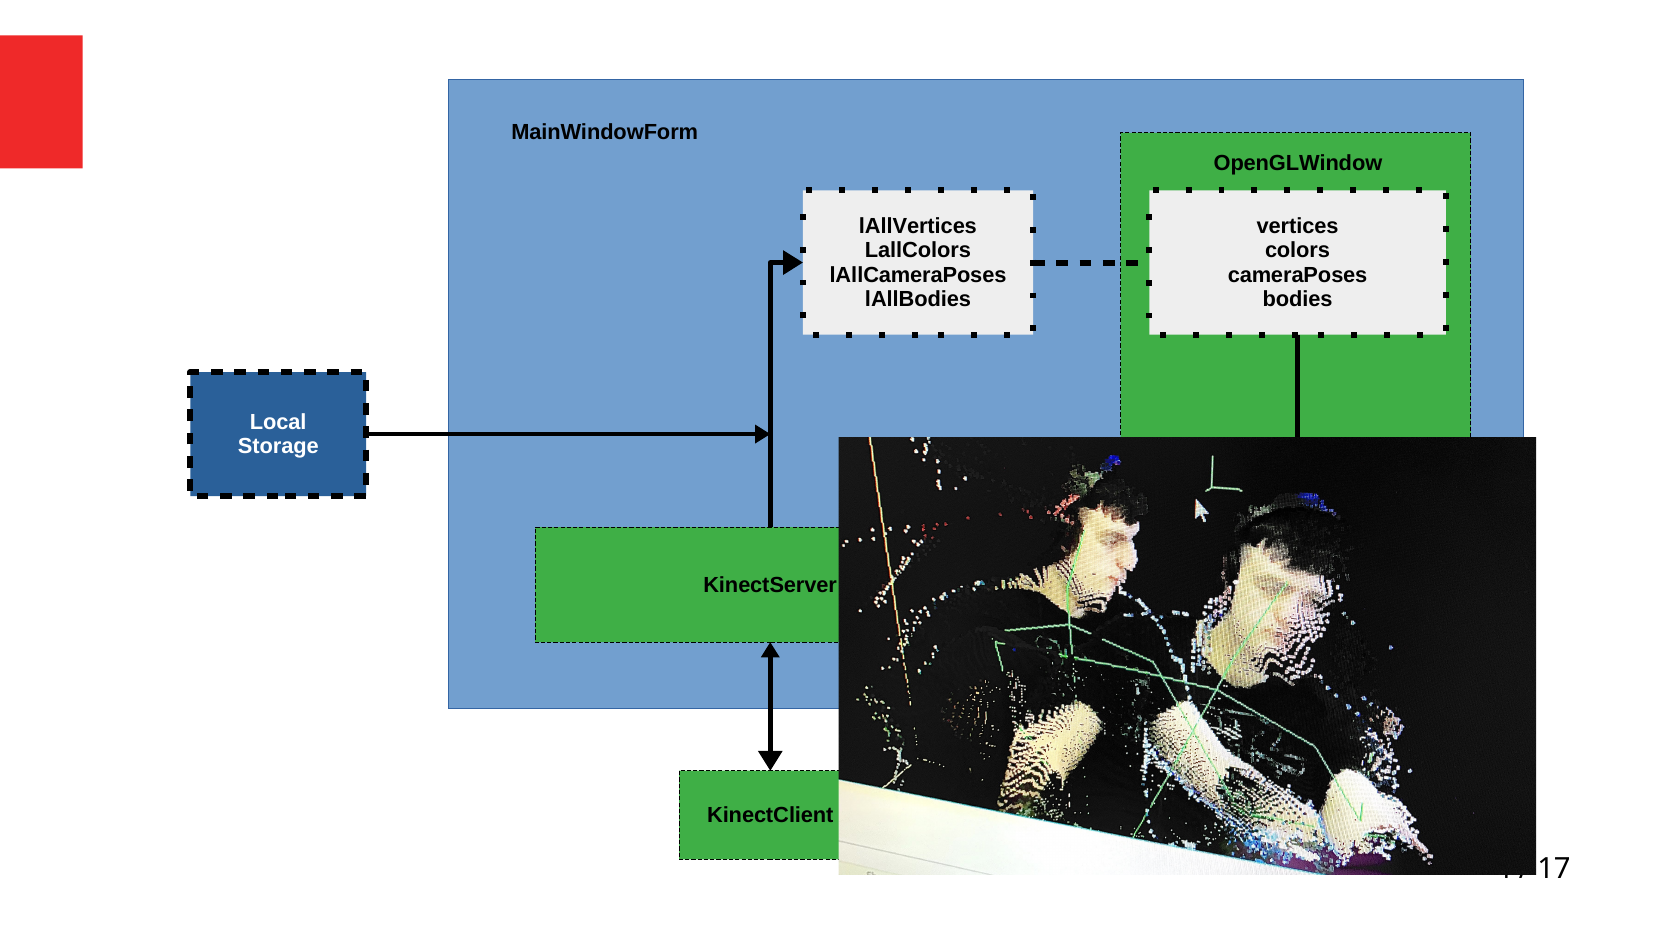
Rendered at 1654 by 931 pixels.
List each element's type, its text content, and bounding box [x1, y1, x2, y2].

text_box lAllVertices LallColors lAllCameraPoses lAllBodies [802, 190, 1034, 335]
text_box [772, 643, 838, 709]
text_box KinectServer [535, 527, 838, 643]
text_box OpenGLWindow [1197, 150, 1399, 176]
picture [838, 437, 1537, 875]
text_box KinectClient [679, 770, 838, 860]
text_box Local Storage [190, 372, 367, 497]
text_box MainWindowForm [472, 119, 737, 169]
text_box [448, 436, 769, 709]
text_box [448, 79, 1524, 527]
text_box vertices colors cameraPoses bodies [1149, 190, 1446, 335]
